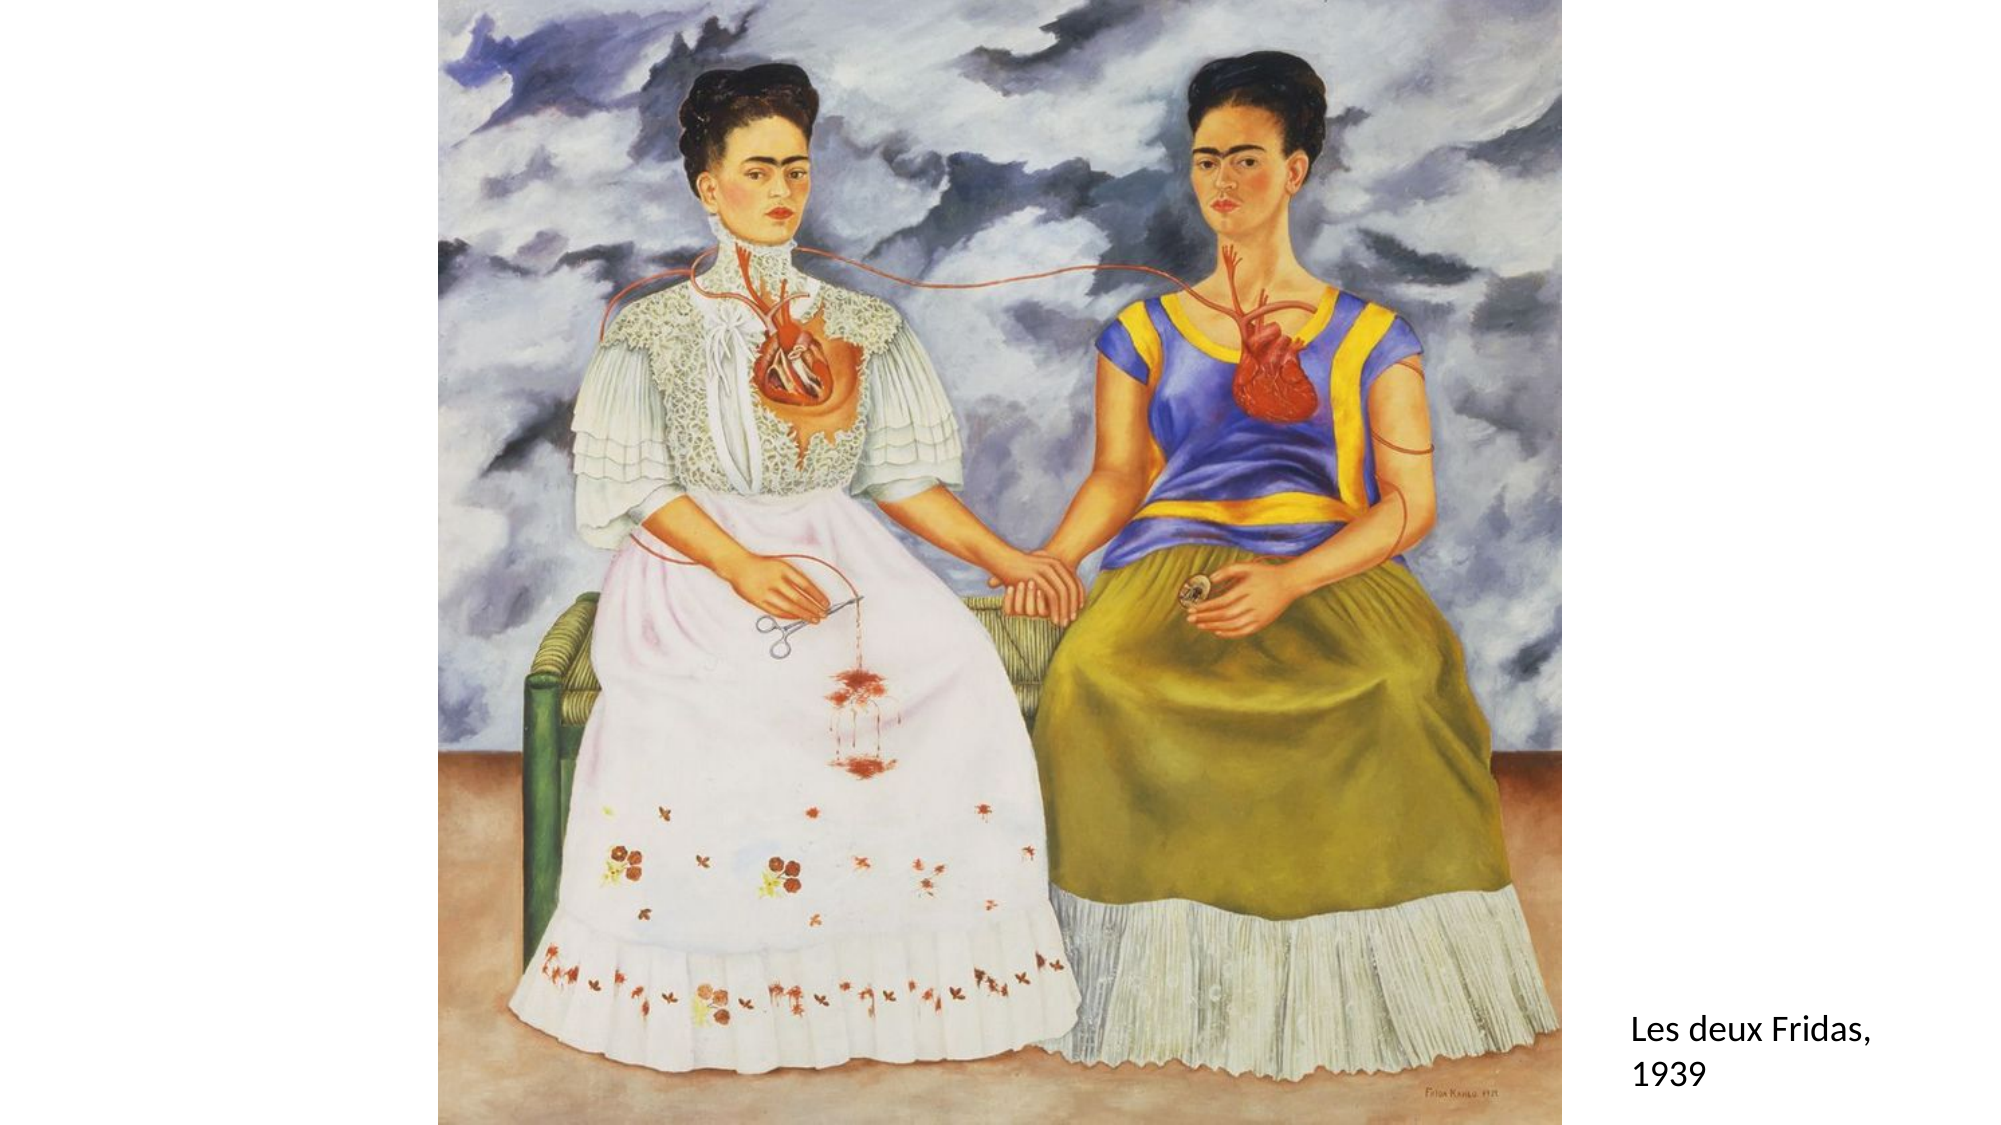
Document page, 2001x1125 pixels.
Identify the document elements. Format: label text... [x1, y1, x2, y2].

text_box Les deux Fridas, 1939 [1615, 996, 1947, 1103]
picture [438, 0, 1562, 1125]
